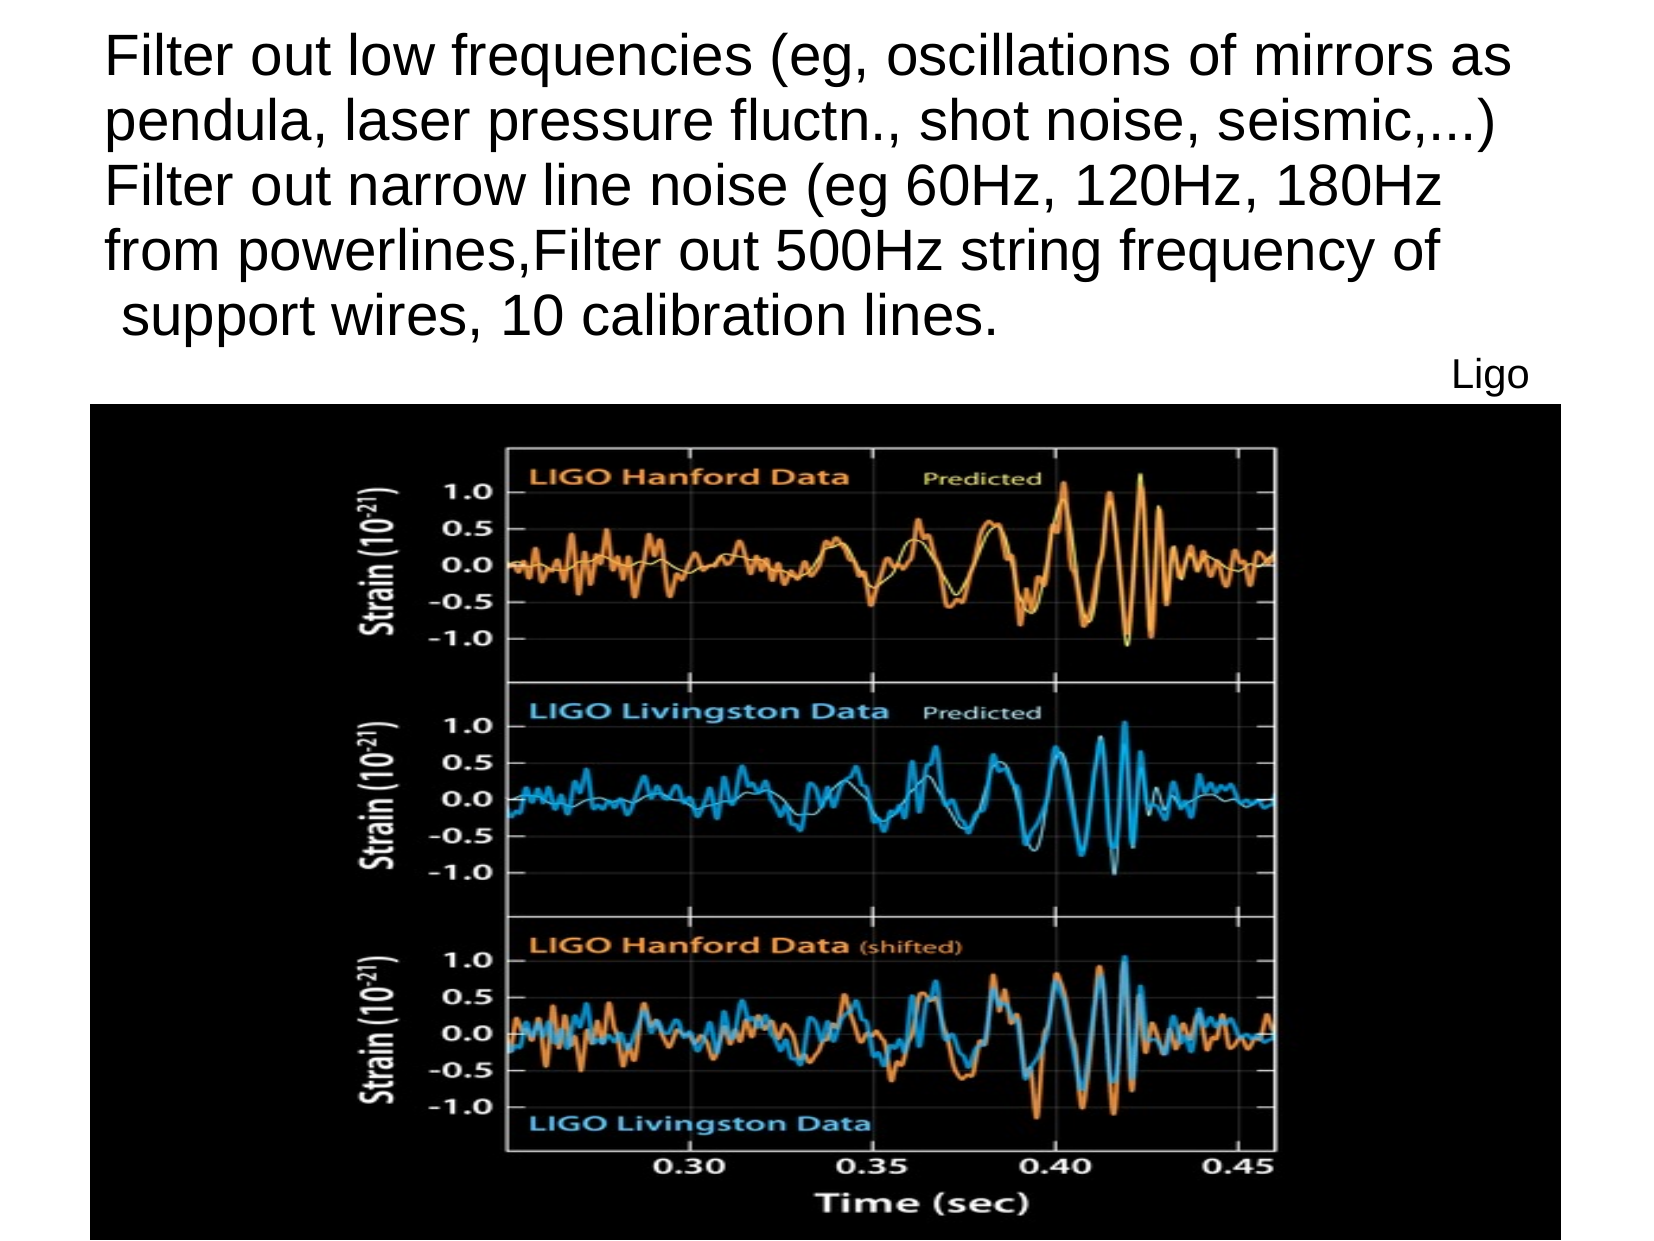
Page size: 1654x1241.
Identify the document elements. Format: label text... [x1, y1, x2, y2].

text_box Ligo [1436, 343, 1546, 406]
text_box Filter out low frequencies (eg, oscillations of mirrors as pendula, laser pressure fluctn., shot noise, seismic,...) Filter out narrow line noise (eg 60Hz, 120Hz, 180Hz from powerlines,Filter out 500Hz string frequency of support wires, 10 calibration lines. [90, 15, 1530, 355]
picture [90, 404, 1561, 1240]
